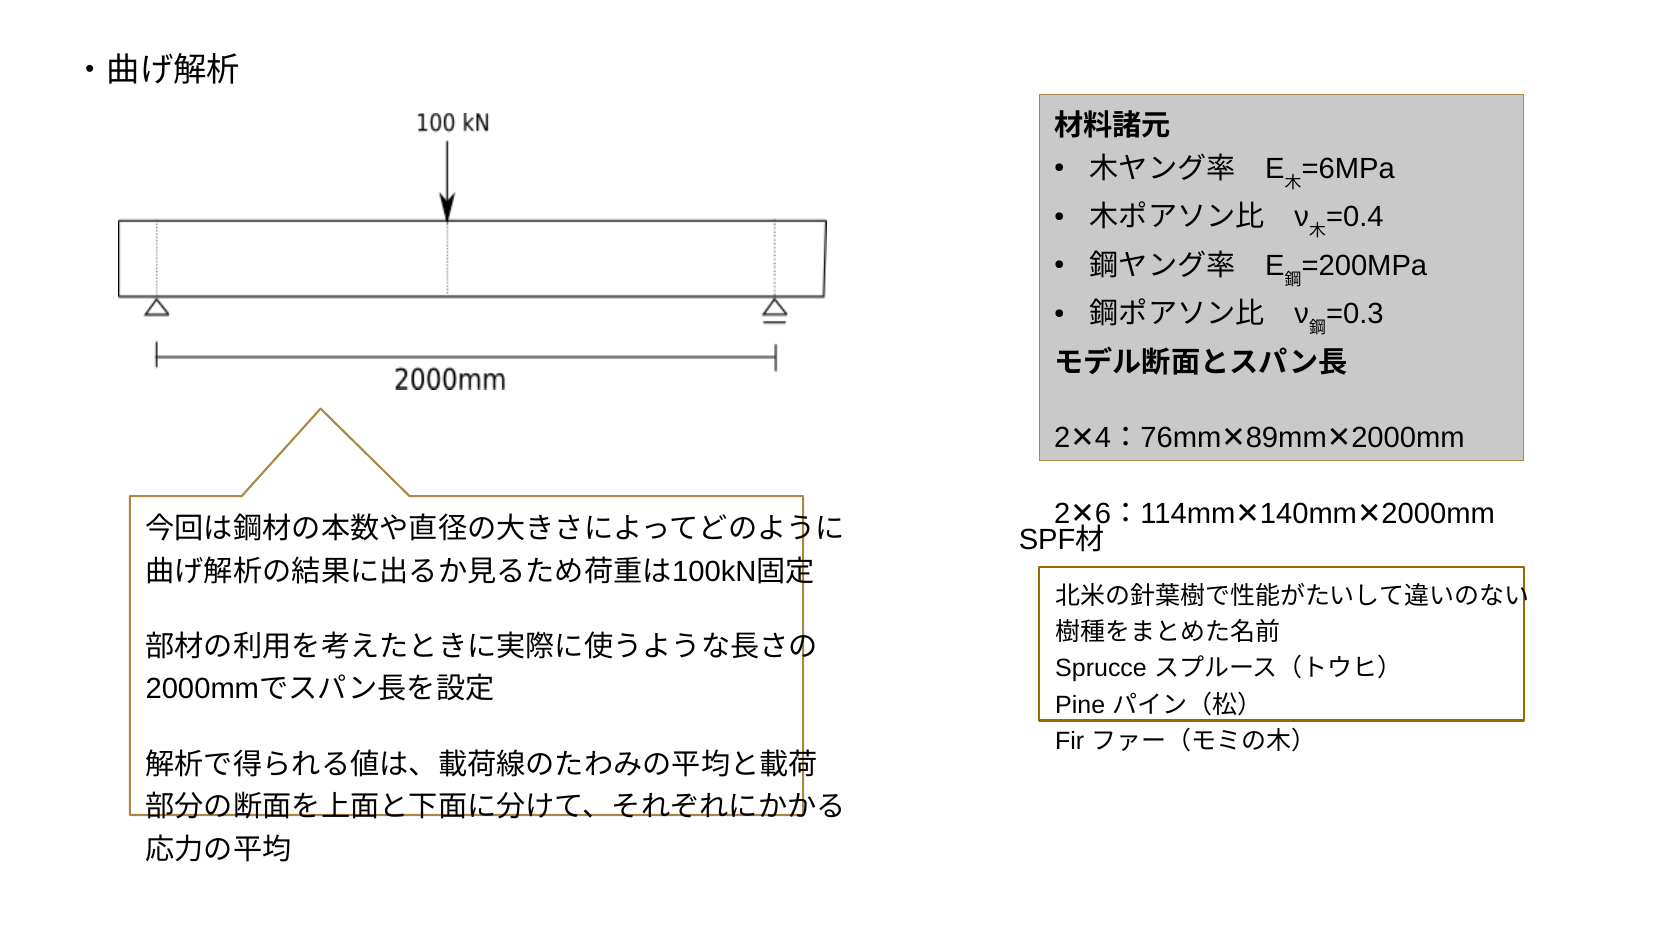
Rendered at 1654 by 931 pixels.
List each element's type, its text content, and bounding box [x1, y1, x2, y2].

text_box 材料諸元 木ヤング率 E木=6MPa 木ポアソン比 ν木=0.4 鋼ヤング率 E鋼=200MPa 鋼ポアソン比 ν鋼=0.3 モデル断面とスパン長 2✕4：76mm✕89mm✕2000mm 2✕6：114mm✕140mm✕2000mm [1039, 94, 1524, 461]
text_box 北米の針葉樹で性能がたいして違いのない 樹種をまとめた名前 Sprucce スプルース（トウヒ） Pine パイン（松） Fir ファー（モミの木） [1039, 566, 1524, 721]
text_box 今回は鋼材の本数や直径の大きさによってどのように 曲げ解析の結果に出るか見るため荷重は100kN固定 部材の利用を考えたときに実際に使うような長さの 2000mmでスパン長を設定 解析で得られる値は、載荷線のたわみの平均と載荷 部分の断面を上面と下面に分けて、それぞれにかかる 応力の平均 [129, 408, 804, 816]
picture [118, 113, 827, 390]
text_box ・曲げ解析 [59, 35, 461, 84]
text_box SPF材 [1003, 507, 1312, 556]
